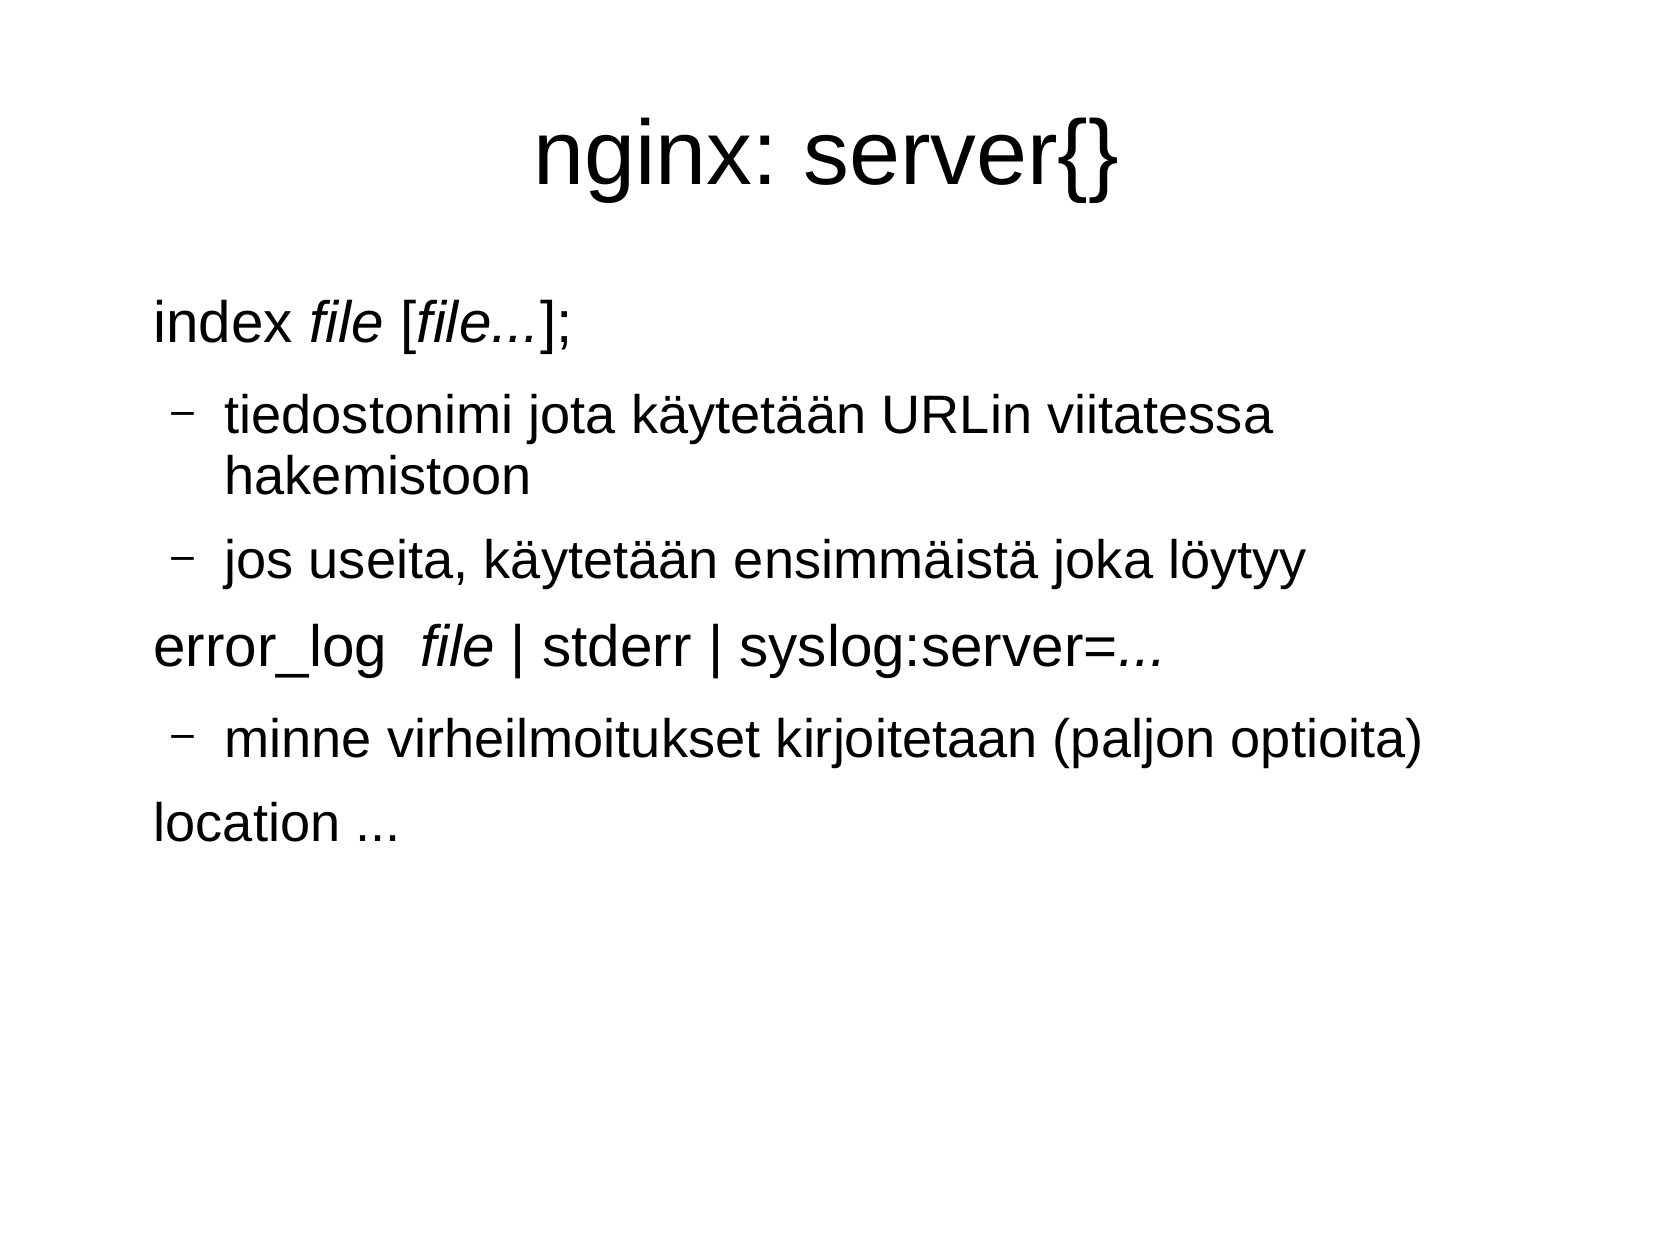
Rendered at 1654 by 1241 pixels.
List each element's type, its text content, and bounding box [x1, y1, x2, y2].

title nginx: server{} [82, 49, 1571, 257]
list index file [file...]; tiedostonimi jota käytetään URLin viitatessa hakemistoon jos useita, käytetään ensimmäistä joka löytyy error_log file | stderr | syslog:server=... minne virheilmoitukset kirjoitetaan (paljon optioita) location ... [82, 290, 1571, 1010]
